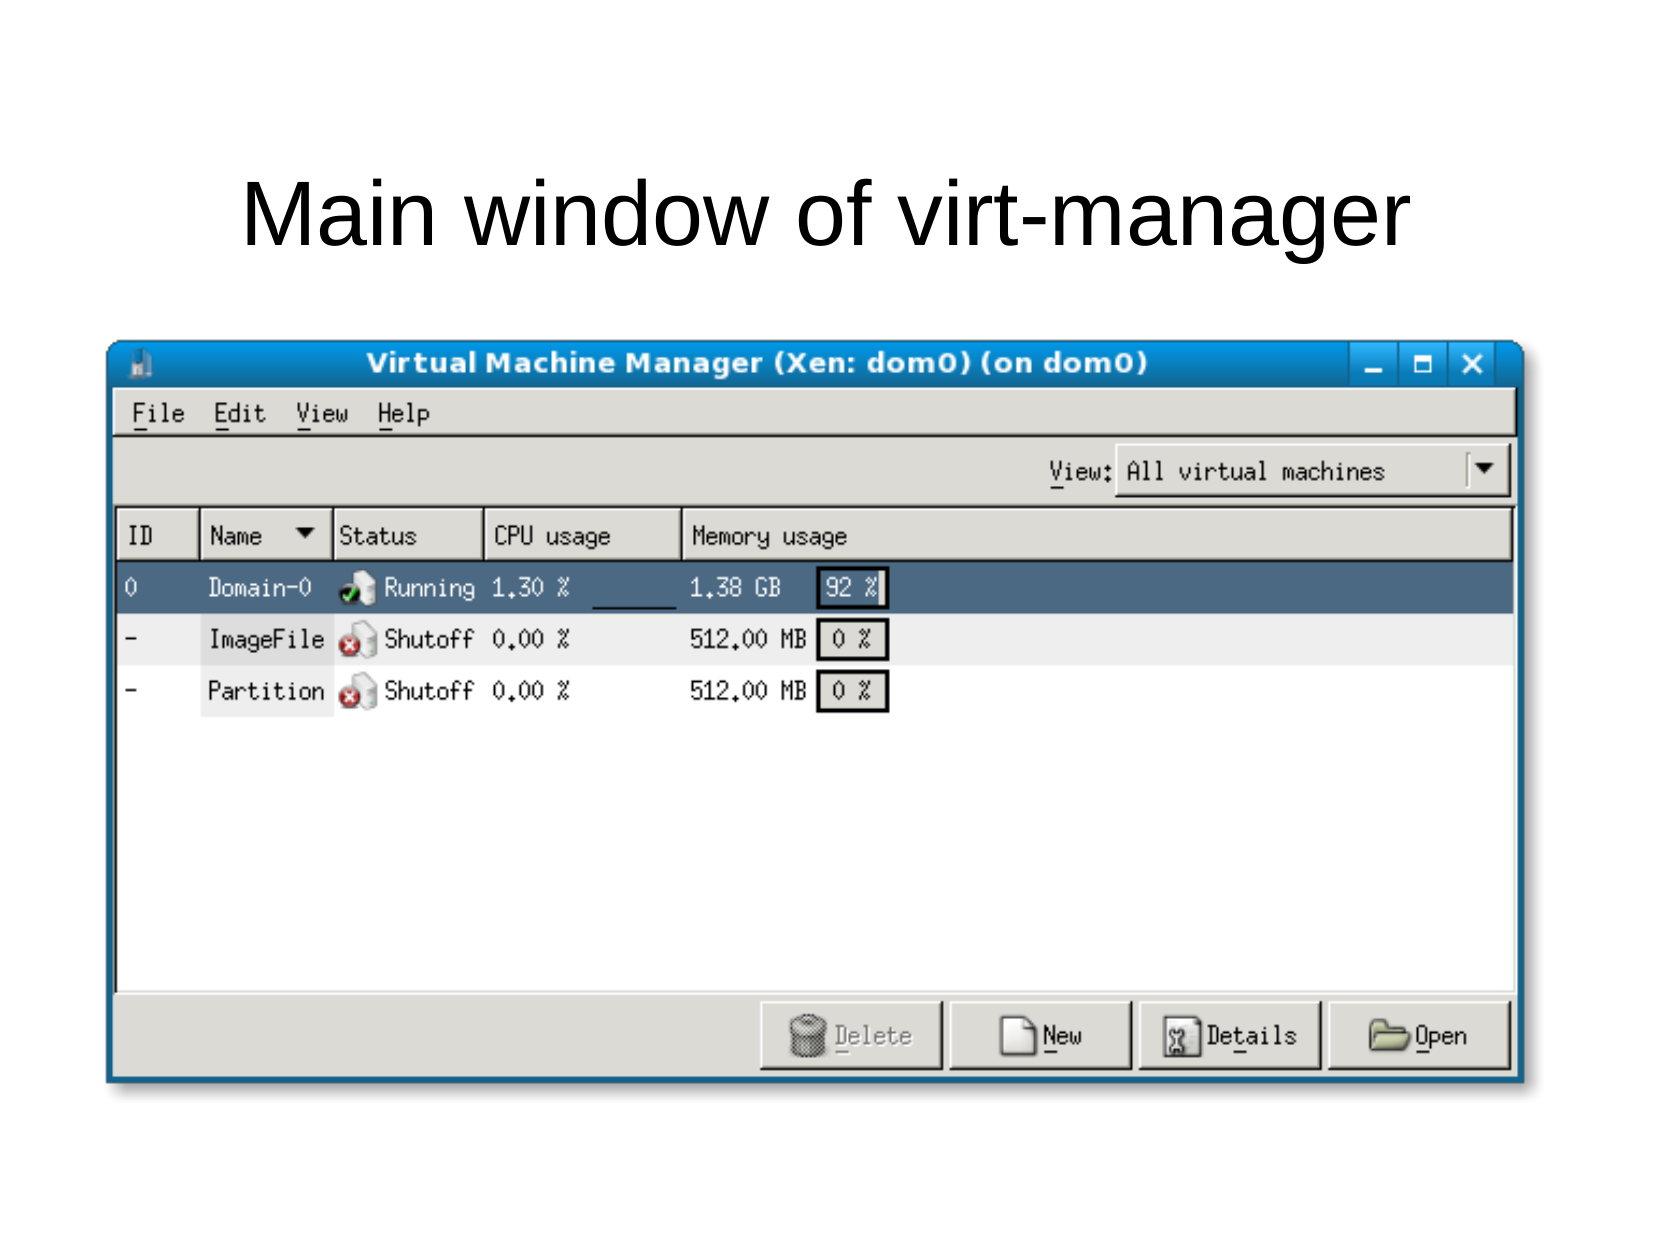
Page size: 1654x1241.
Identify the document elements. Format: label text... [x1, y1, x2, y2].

picture [96, 330, 1544, 1103]
title Main window of virt-manager [124, 110, 1530, 317]
